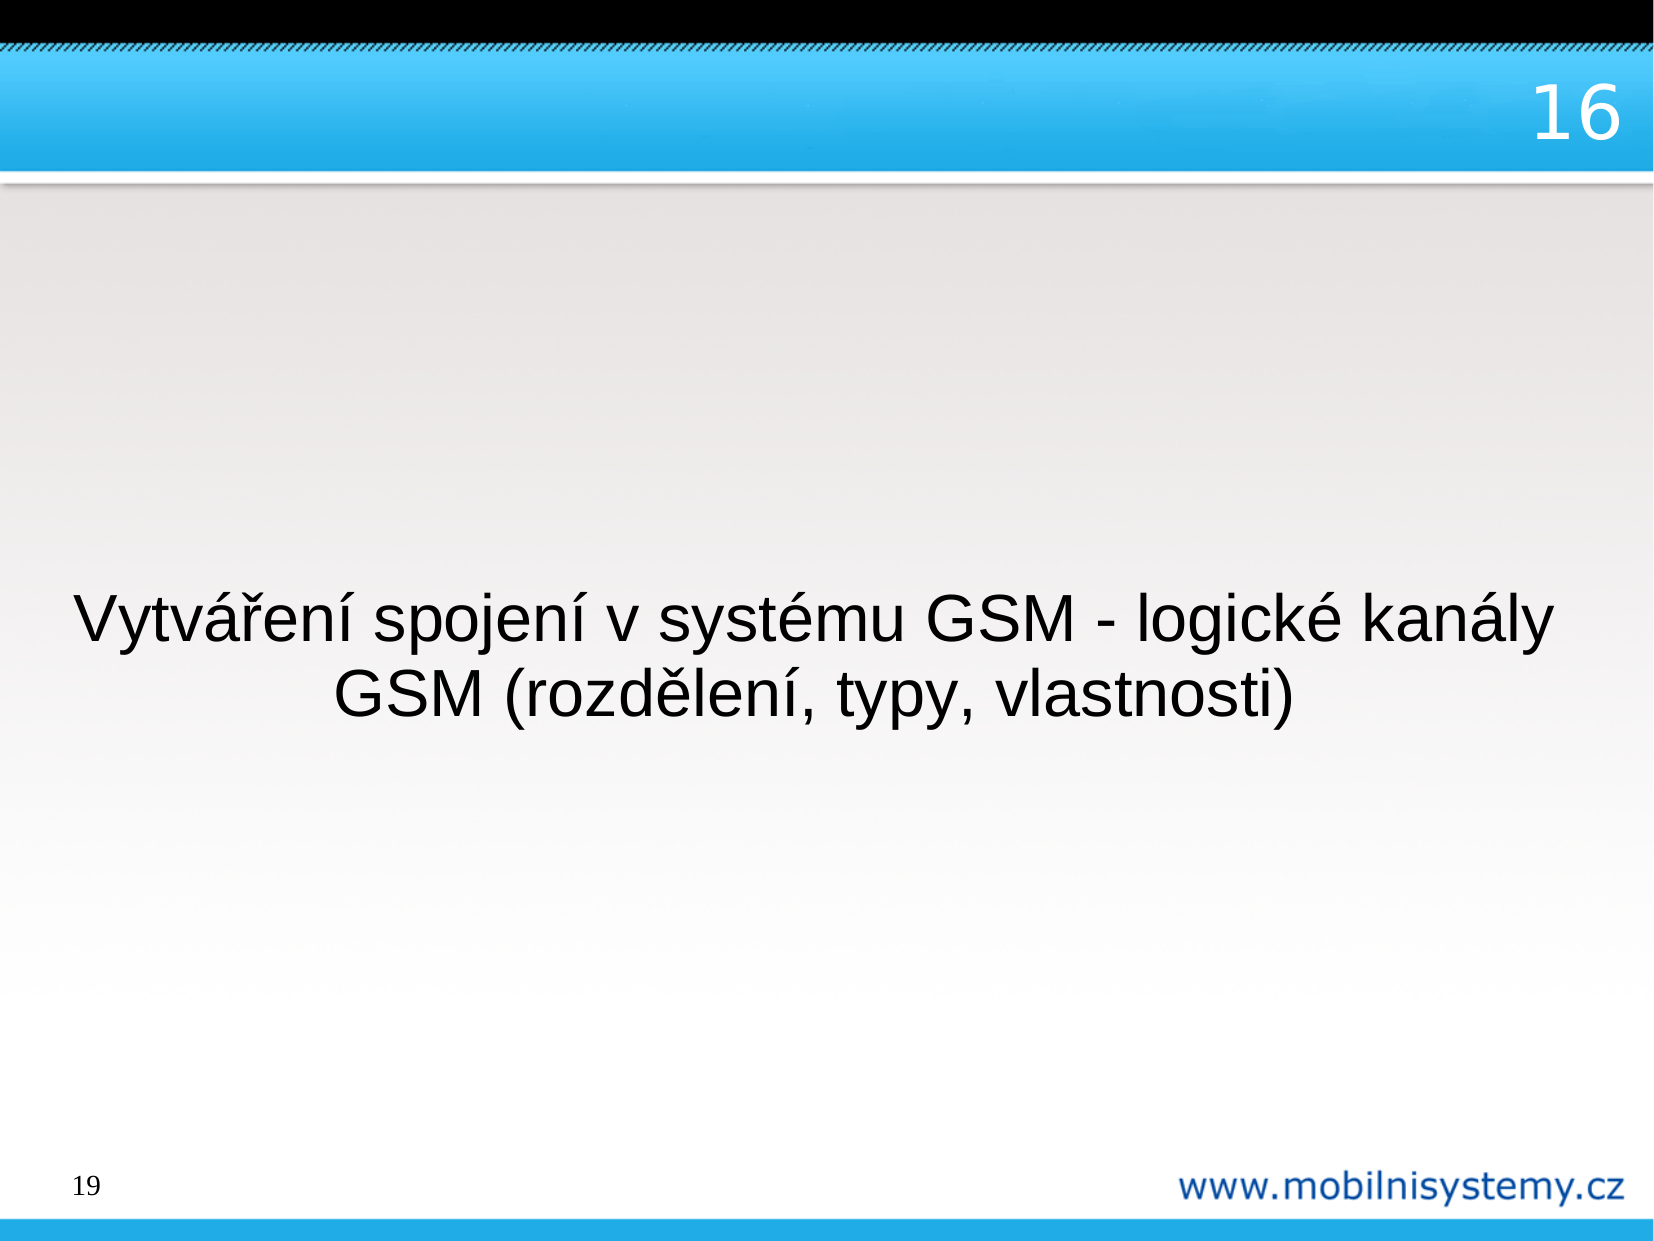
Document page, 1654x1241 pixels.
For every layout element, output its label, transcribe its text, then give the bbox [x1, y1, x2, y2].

picture [0, 0, 1654, 1241]
subtitle Vytváření spojení v systému GSM - logické kanály GSM (rozdělení, typy, vlastnosti) [64, 225, 1565, 1086]
title 16 [29, 49, 1625, 178]
